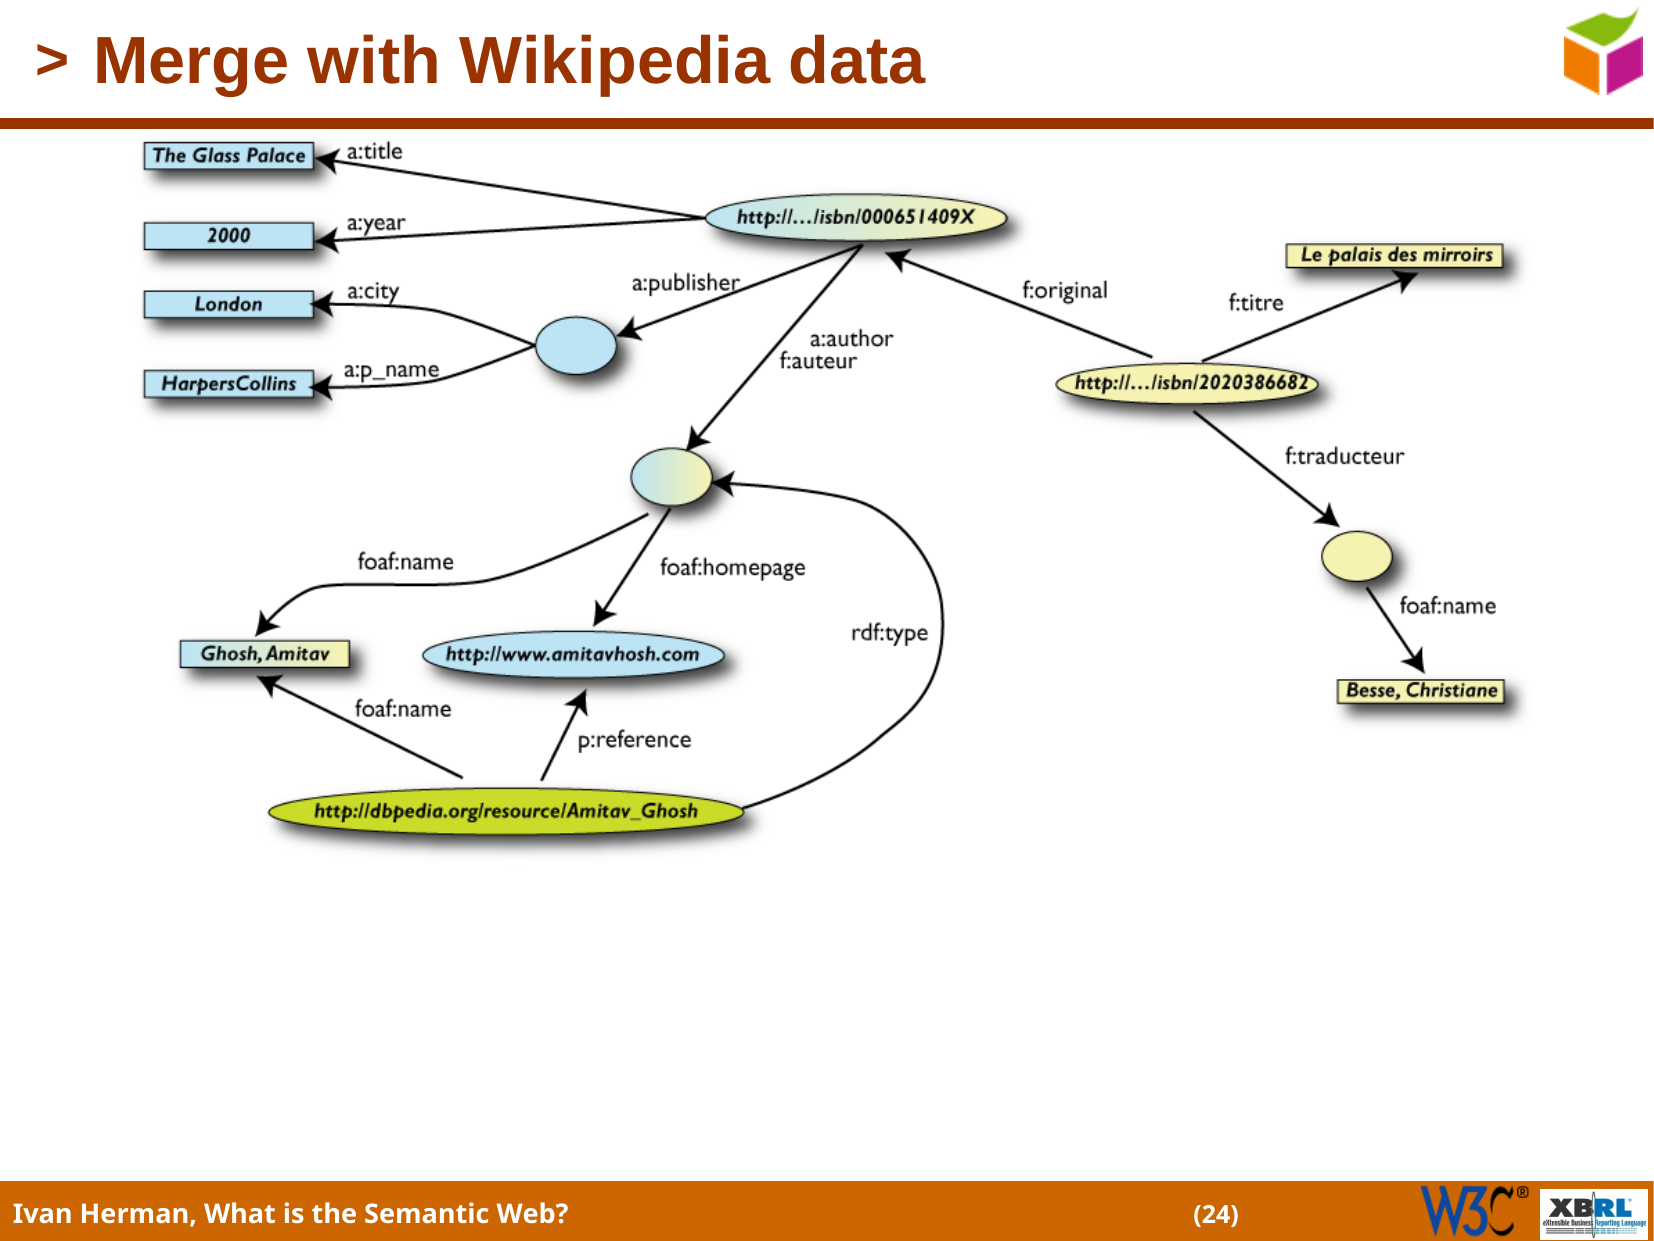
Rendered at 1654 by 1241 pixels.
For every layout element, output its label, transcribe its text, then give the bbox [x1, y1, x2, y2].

picture [1564, 5, 1643, 95]
picture [1540, 1189, 1648, 1240]
title Merge with Wikipedia data [93, 0, 1493, 119]
picture [1417, 1183, 1533, 1240]
picture [129, 131, 1536, 1071]
